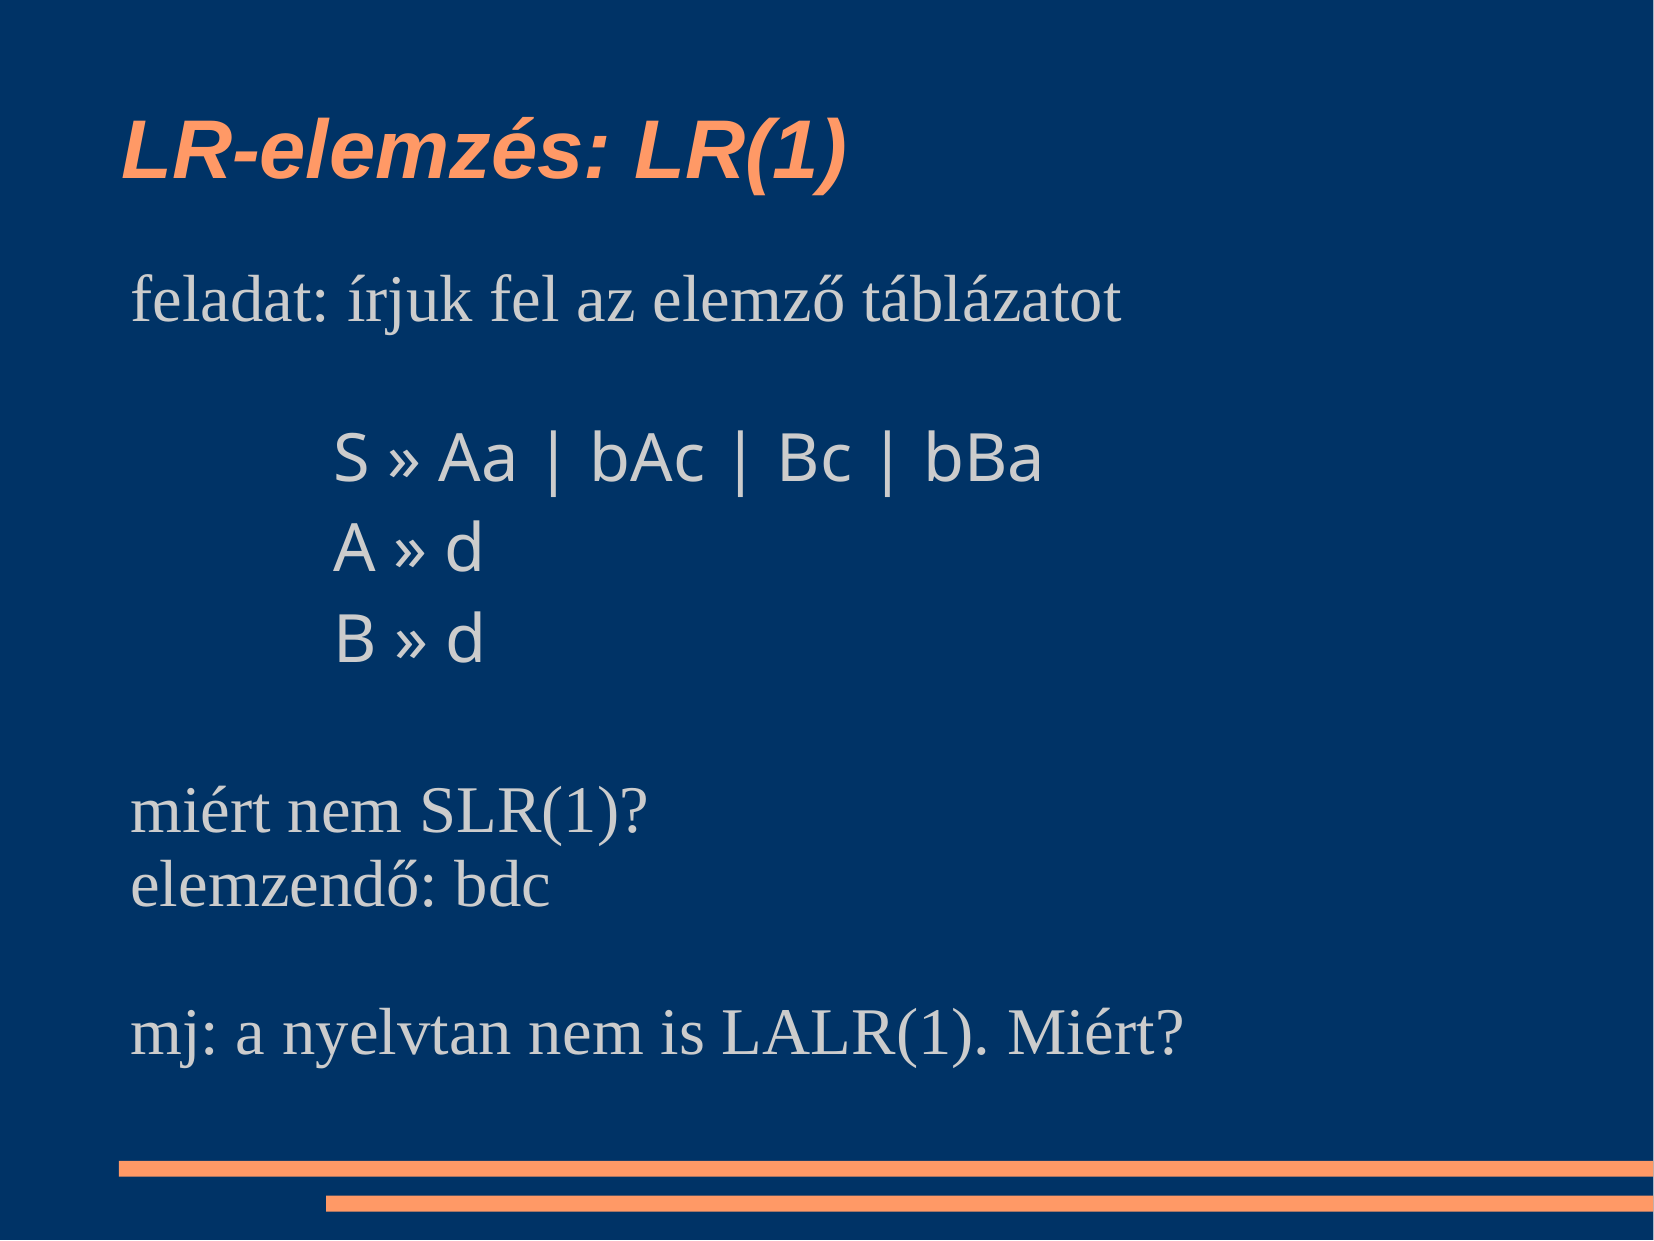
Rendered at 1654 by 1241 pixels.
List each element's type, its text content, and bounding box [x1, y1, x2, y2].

title LR-elemzés: LR(1) [121, 46, 1534, 205]
subtitle feladat: írjuk fel az elemző táblázatot S » Aa | bAc | Bc | bBa A » d B » d miért nem SLR(1)? elemzendő: bdc mj: a nyelvtan nem is LALR(1). Miért? [112, 205, 1552, 1126]
